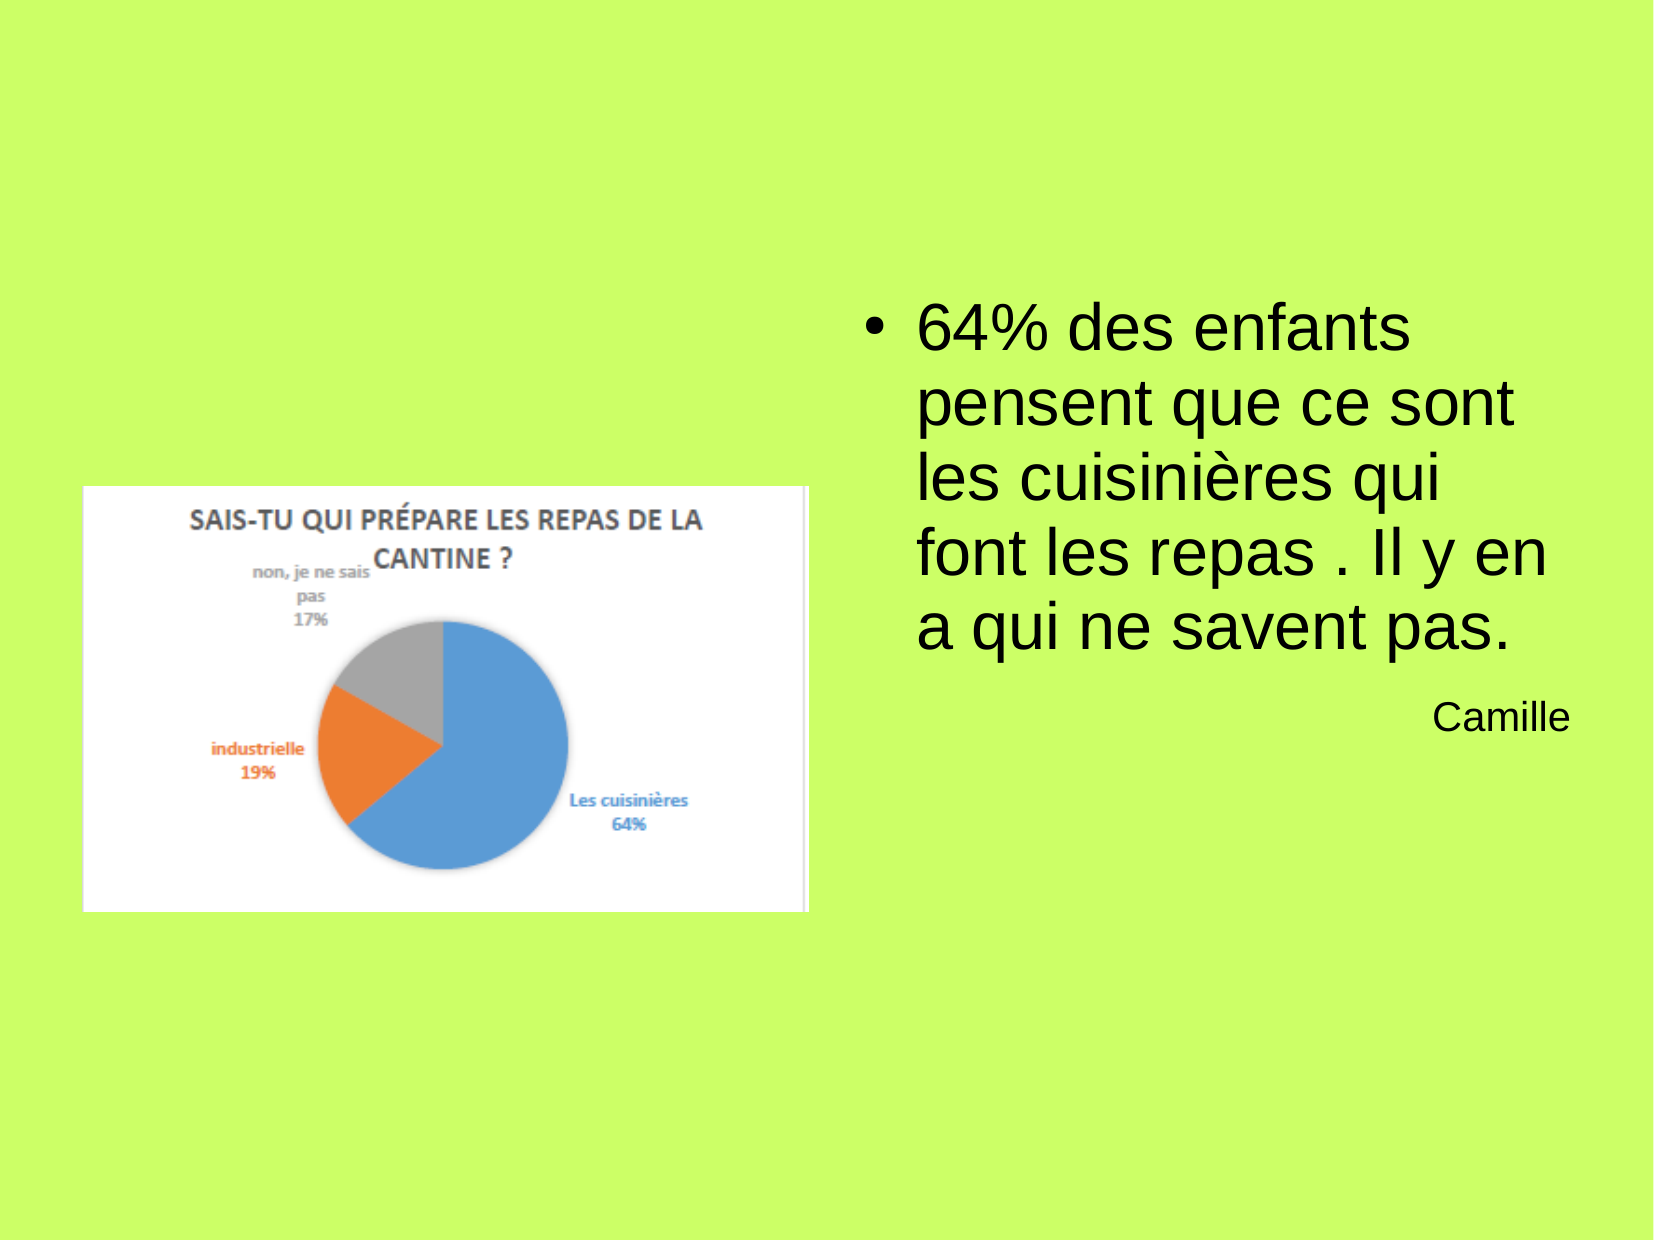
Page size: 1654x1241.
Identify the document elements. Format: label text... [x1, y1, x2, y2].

picture [82, 486, 809, 912]
list 64% des enfants pensent que ce sont les cuisinières qui font les repas . Il y en a qui ne savent pas. Camille [845, 290, 1572, 1109]
